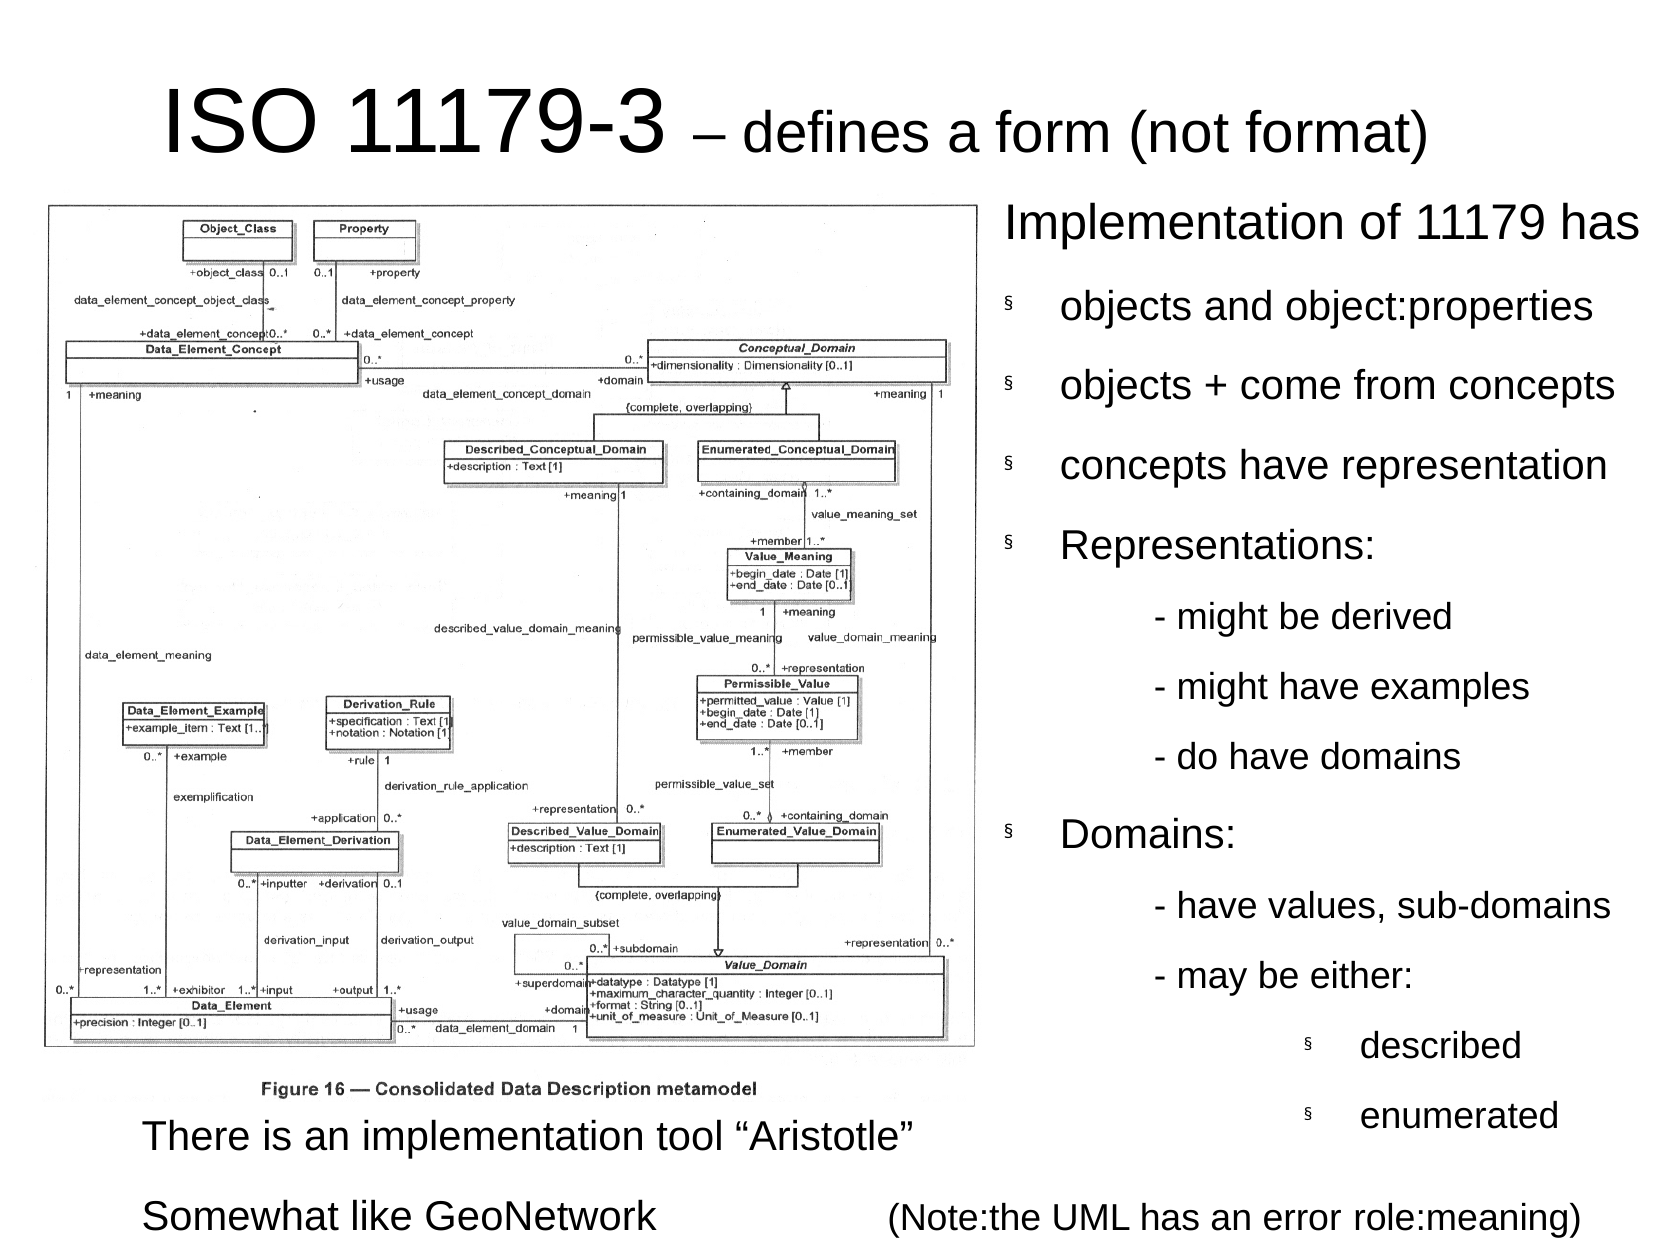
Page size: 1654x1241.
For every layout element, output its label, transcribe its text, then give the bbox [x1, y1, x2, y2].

list Implementation of 11179 has objects and object:properties objects + come from concepts concepts have representation Representations: - might be derived - might have examples - do have domains Domains: - have values, sub-domains - may be either: described enumerated [1003, 189, 1642, 1108]
picture [25, 189, 993, 1103]
list There is an implementation tool “Aristotle” Somewhat like GeoNetwork (Note:the UML has an error role:meaning) [141, 1108, 1642, 1241]
title ISO 11179-3 – defines a form (not format) [52, 12, 1541, 220]
